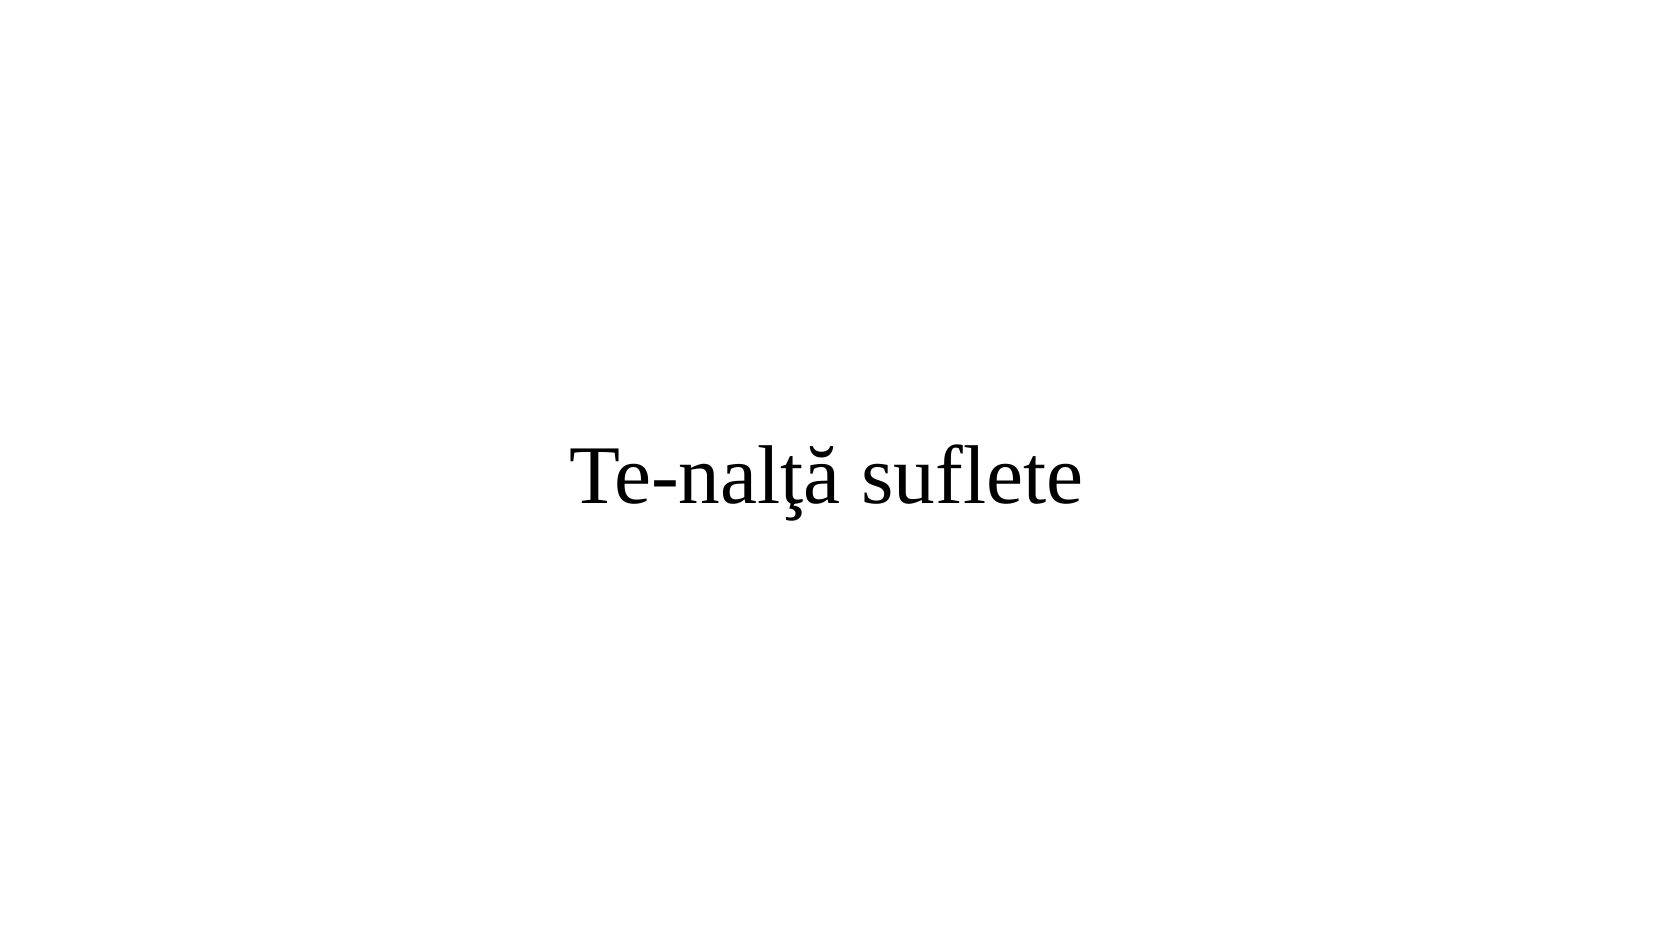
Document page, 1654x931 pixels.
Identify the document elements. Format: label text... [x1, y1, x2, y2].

title Te-nalţă suflete [165, 420, 1489, 521]
